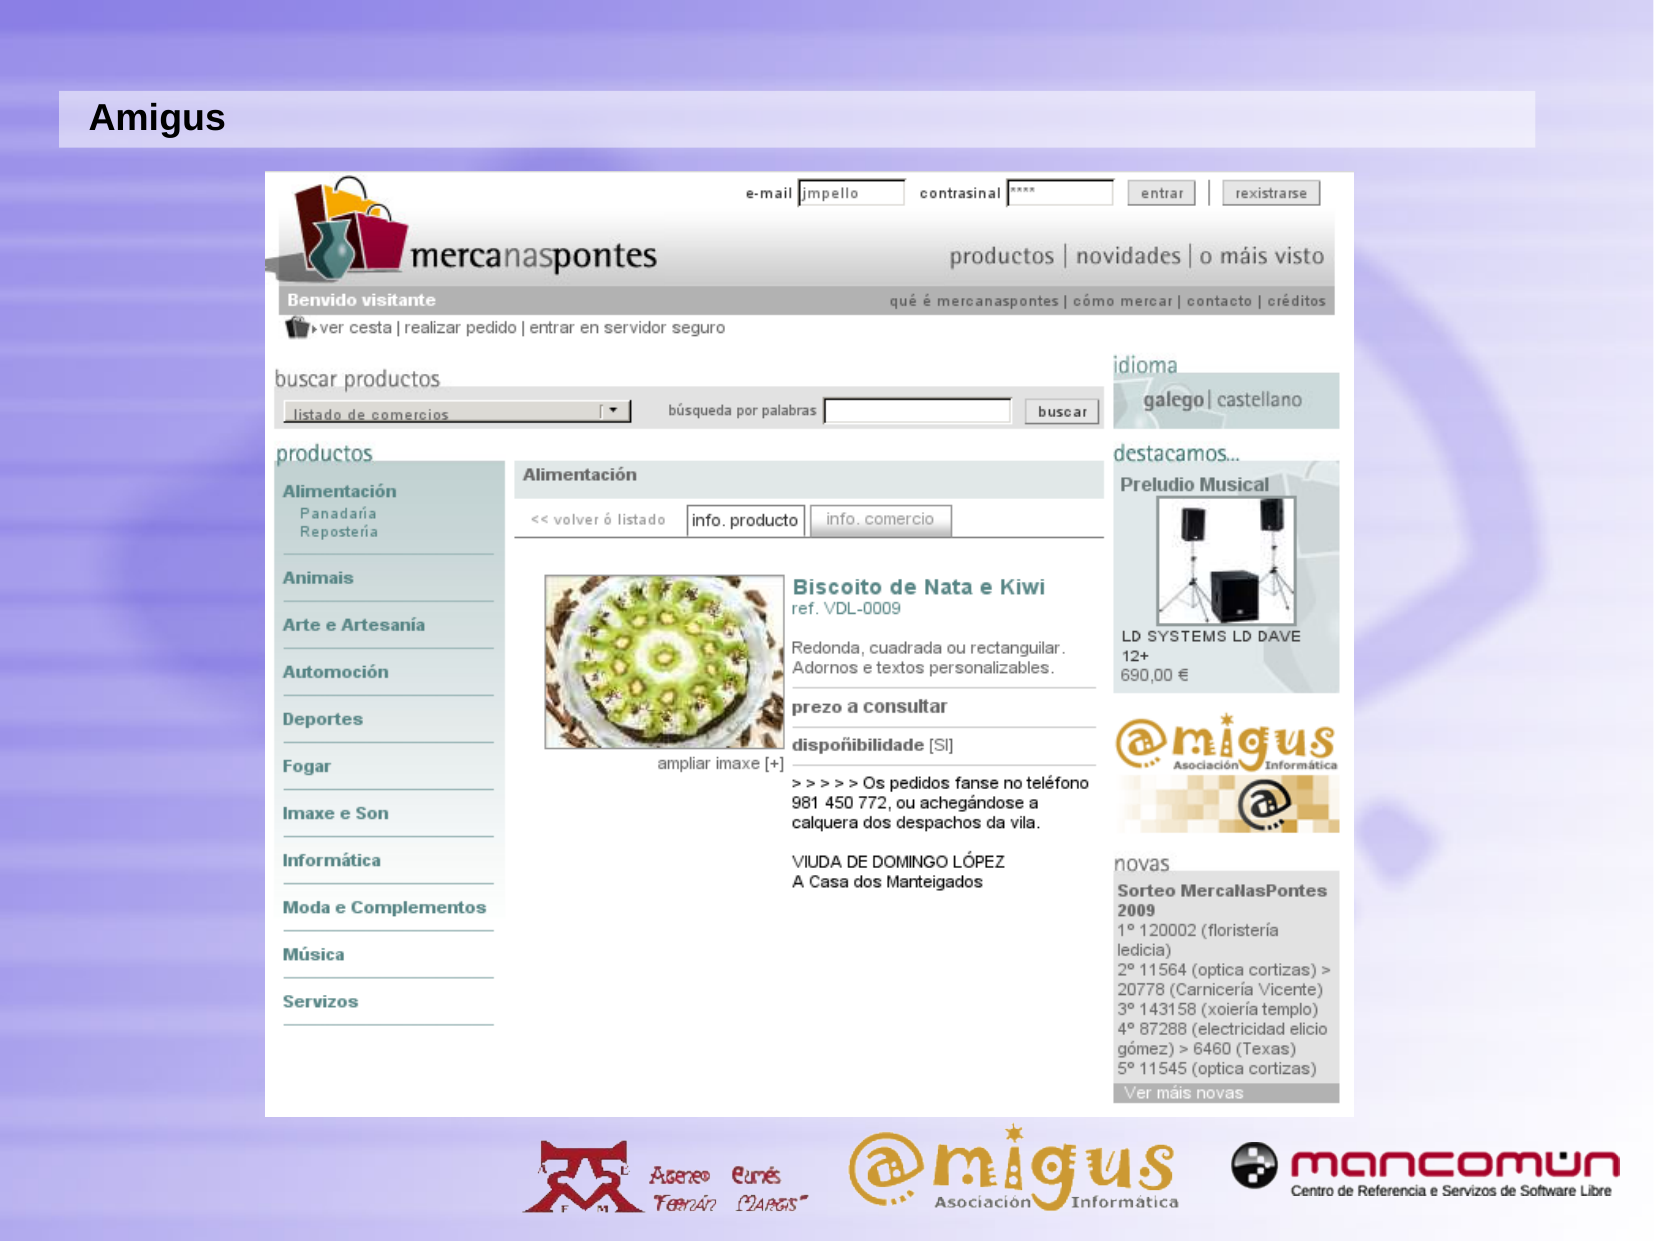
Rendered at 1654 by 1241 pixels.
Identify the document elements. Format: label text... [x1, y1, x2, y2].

picture [0, 0, 1654, 1241]
text_box Amigus [59, 90, 1536, 148]
